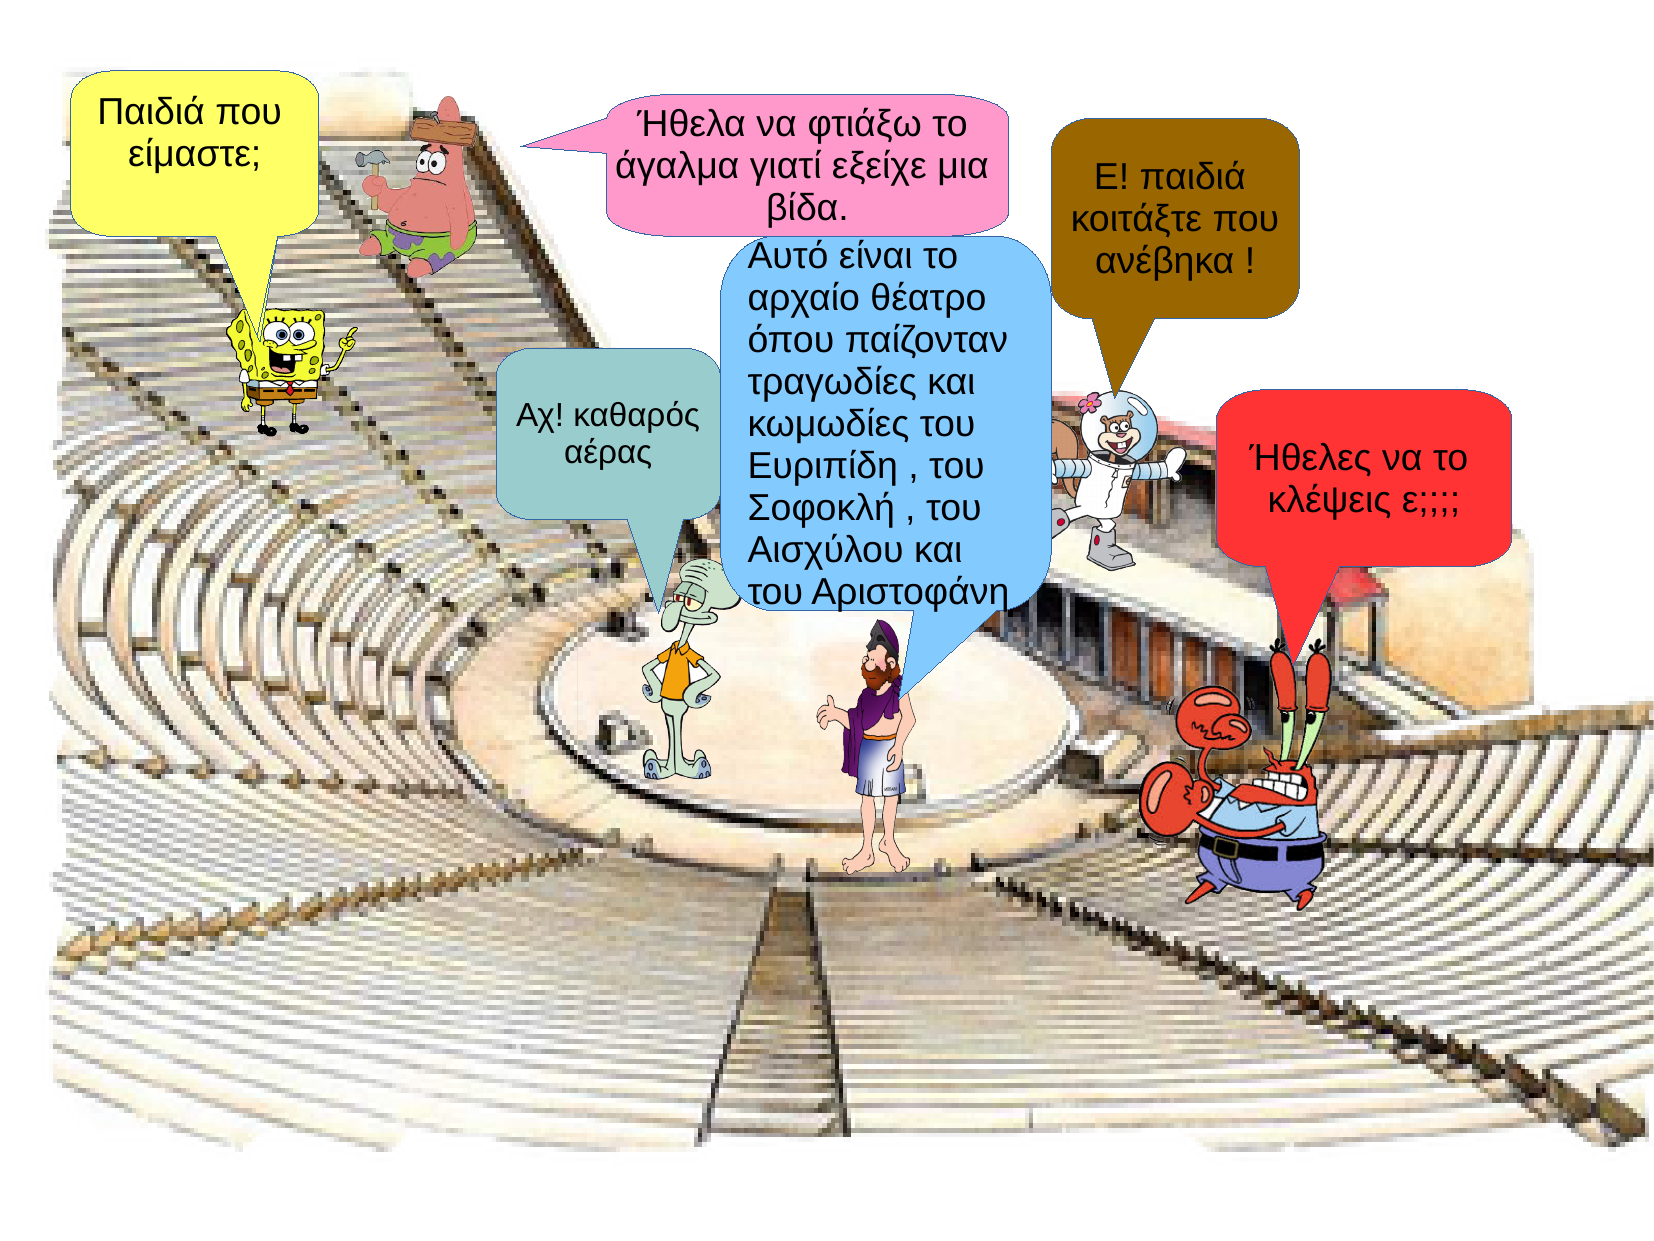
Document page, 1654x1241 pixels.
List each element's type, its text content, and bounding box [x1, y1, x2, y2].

text_box Παιδιά που είμαστε; [70, 70, 319, 336]
text_box Αυτό είναι το αρχαίο θέατρο όπου παίζονταν τραγωδίες και κωμωδίες του Ευριπίδη , του Σοφοκλή , του Αισχύλου και του Αριστοφάνη [720, 236, 1052, 700]
text_box Αχ! καθαρός αέρας [496, 348, 720, 614]
text_box Χέει Πάτρικ πώς έγινες έτσι. [257, 255, 275, 342]
text_box Ήθελα να φτιάξω το άγαλμα γιατί εξείχε μια βίδα. [520, 94, 1009, 237]
text_box Ε! παιδιά κοιτάξτε που ανέβηκα ! [1051, 118, 1300, 399]
picture [0, 0, 1654, 1241]
text_box Ήθελες να το κλέψεις ε;;;; [1216, 389, 1512, 667]
